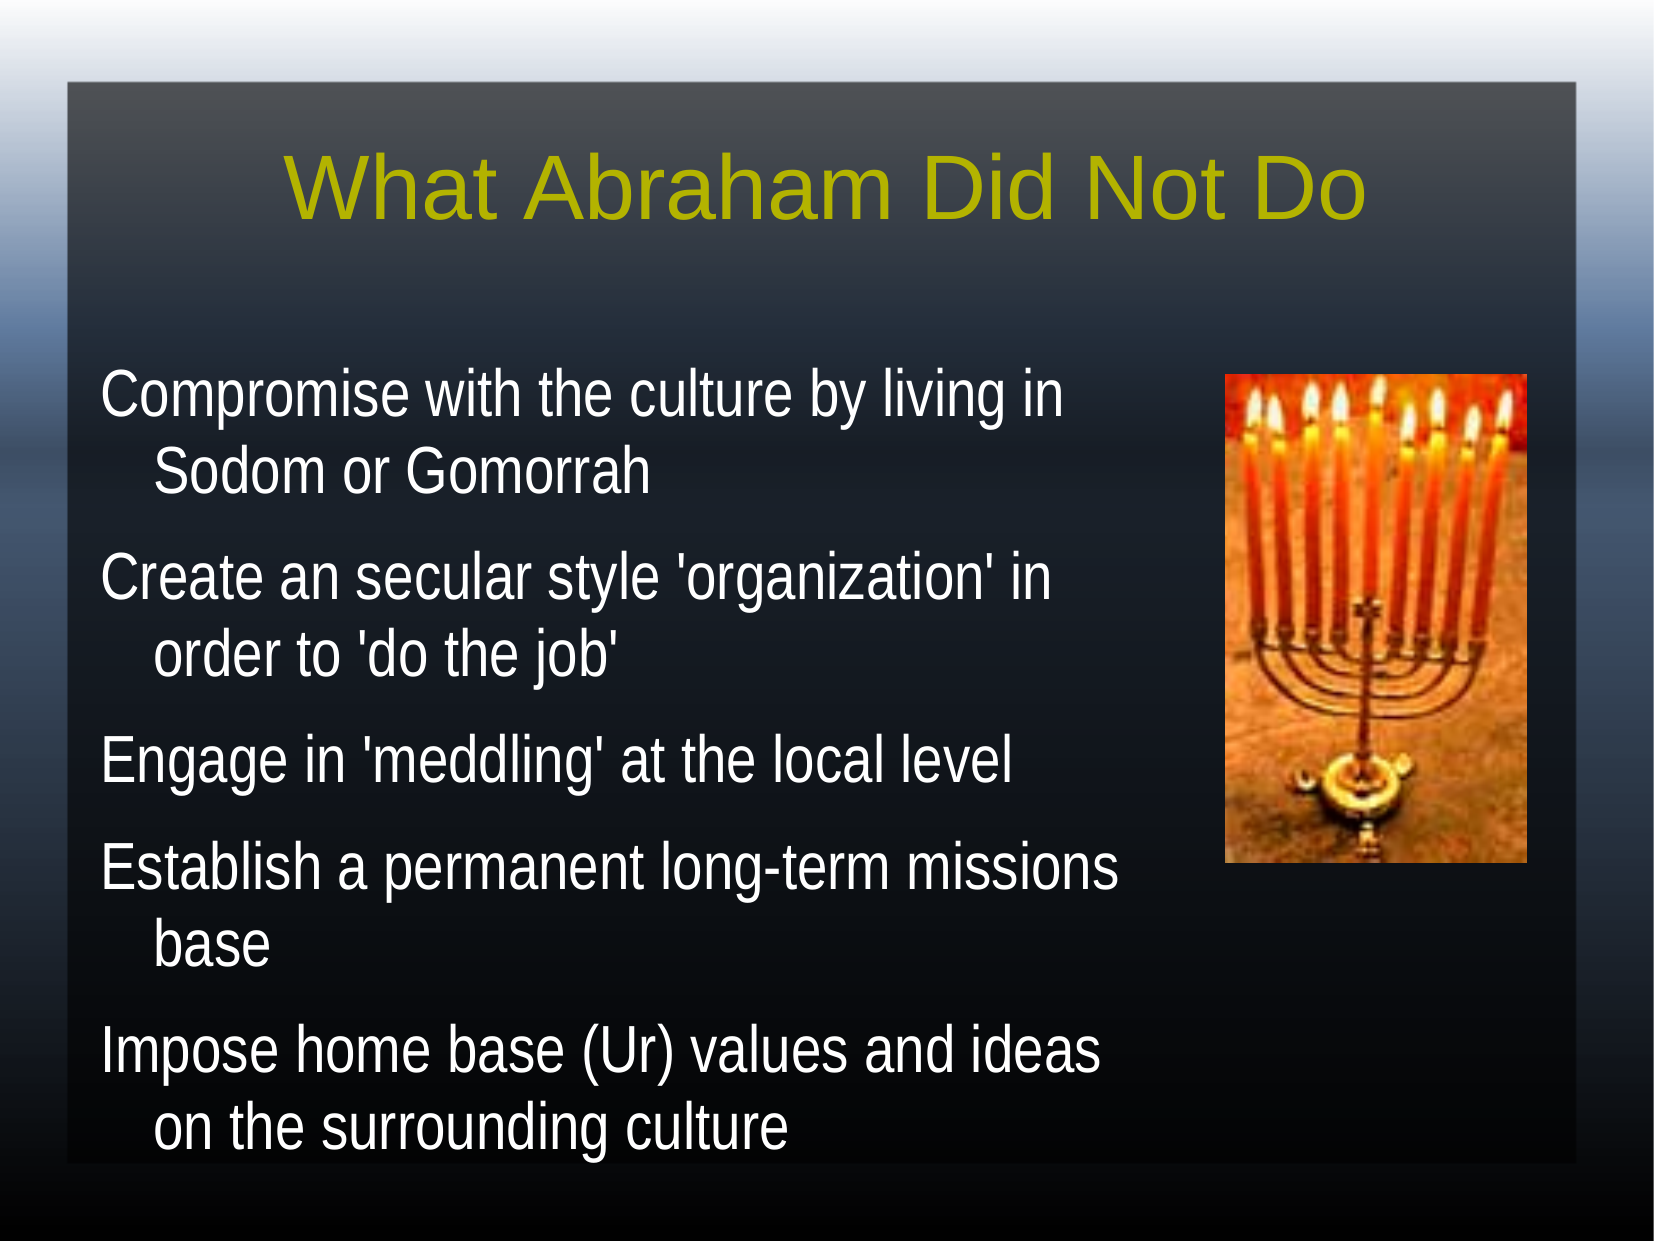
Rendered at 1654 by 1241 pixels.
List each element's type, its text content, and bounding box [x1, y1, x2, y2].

title What Abraham Did Not Do [82, 92, 1571, 285]
list Compromise with the culture by living in Sodom or Gomorrah Create an secular style 'organization' in order to 'do the job' Engage in 'meddling' at the local level Establish a permanent long-term missions base Impose home base (Ur) values and ideas on the surrounding culture [82, 354, 1163, 1152]
picture [0, 0, 1654, 1241]
